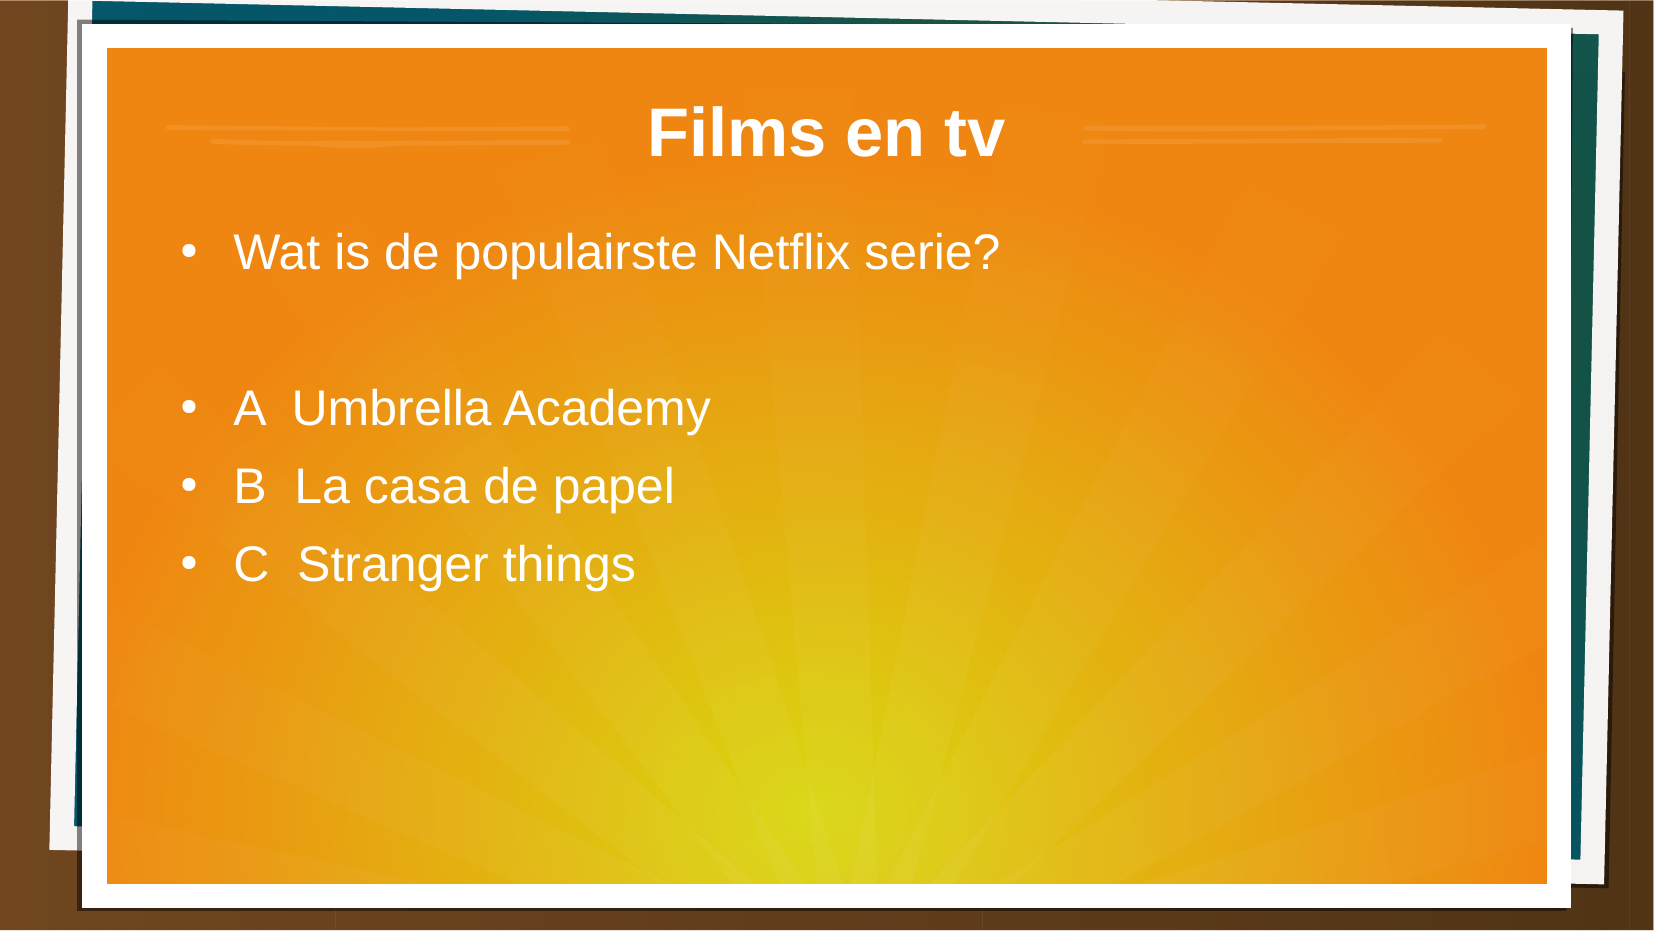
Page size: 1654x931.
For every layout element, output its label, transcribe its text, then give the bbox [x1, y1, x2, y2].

title Films en tv [566, 59, 1087, 207]
list Wat is de populairste Netflix serie? A Umbrella Academy B La casa de papel C Stranger things [162, 224, 1492, 815]
